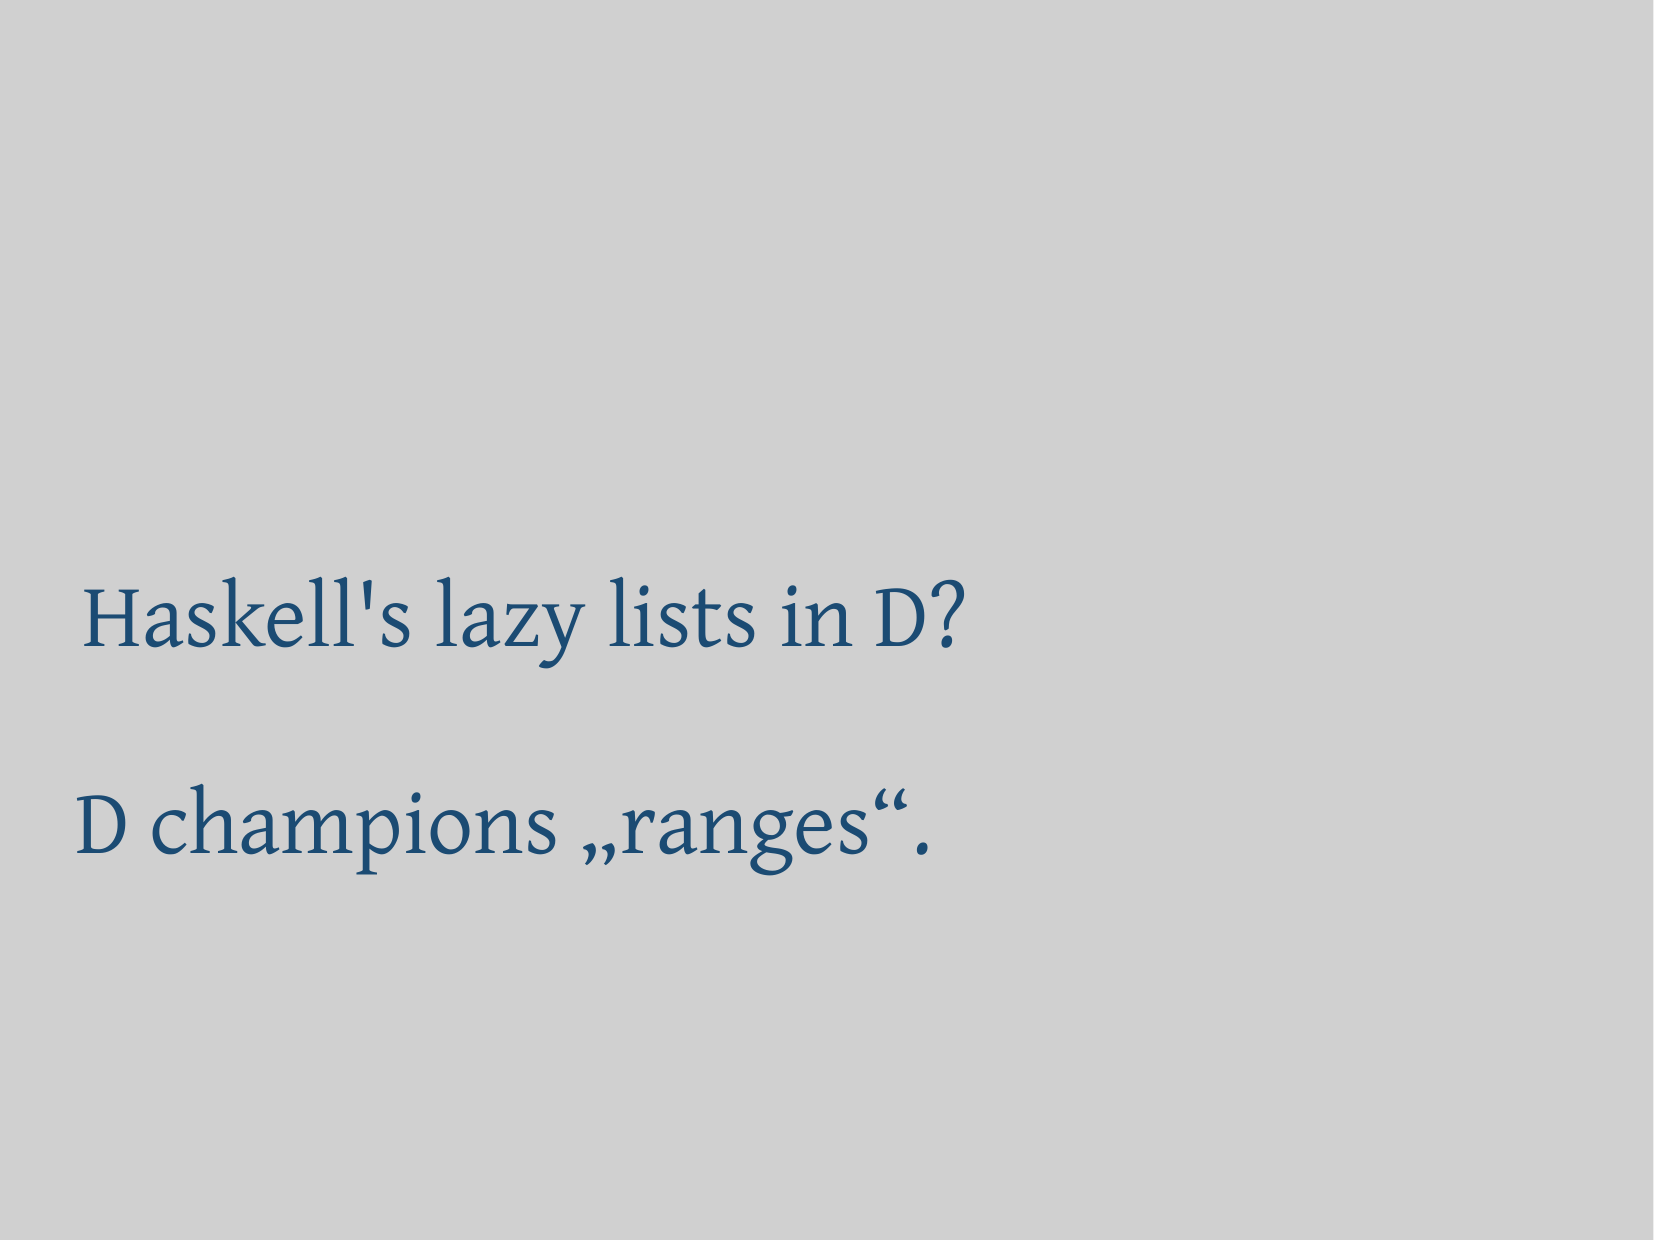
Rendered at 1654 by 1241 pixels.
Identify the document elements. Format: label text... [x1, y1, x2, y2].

title D champions „ranges“. [75, 722, 1564, 931]
title Haskell's lazy lists in D? [82, 516, 1571, 724]
